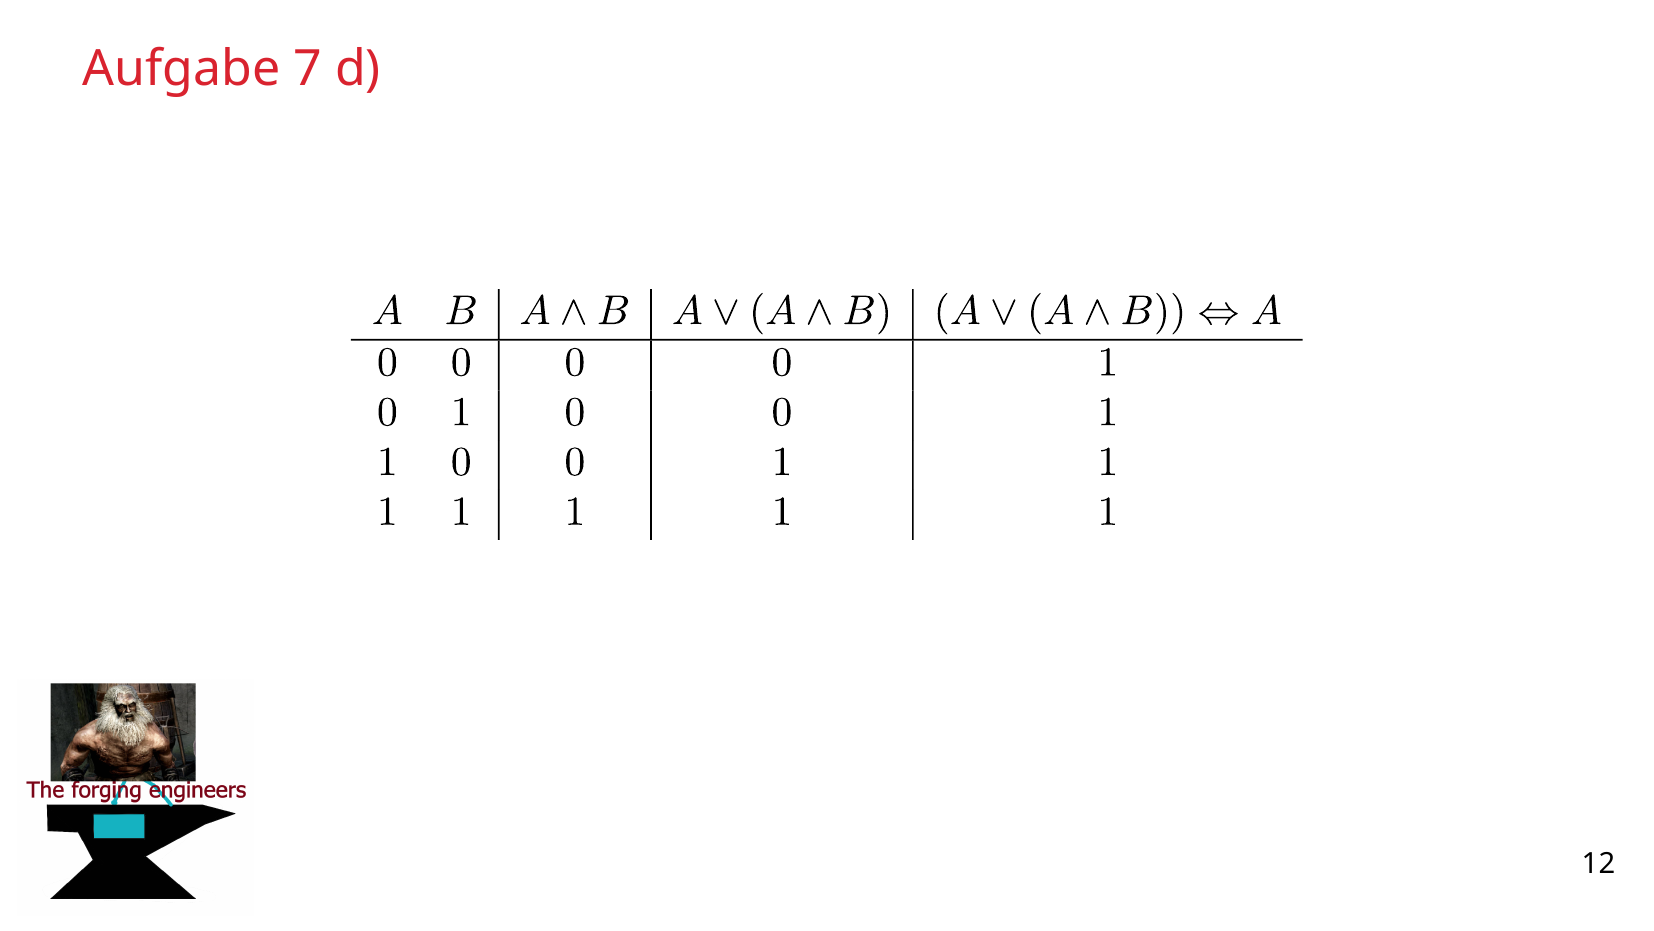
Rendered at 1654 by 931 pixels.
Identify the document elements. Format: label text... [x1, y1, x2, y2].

title Aufgabe 7 d) [82, 37, 1571, 95]
picture [17, 679, 254, 916]
picture [349, 287, 1305, 542]
